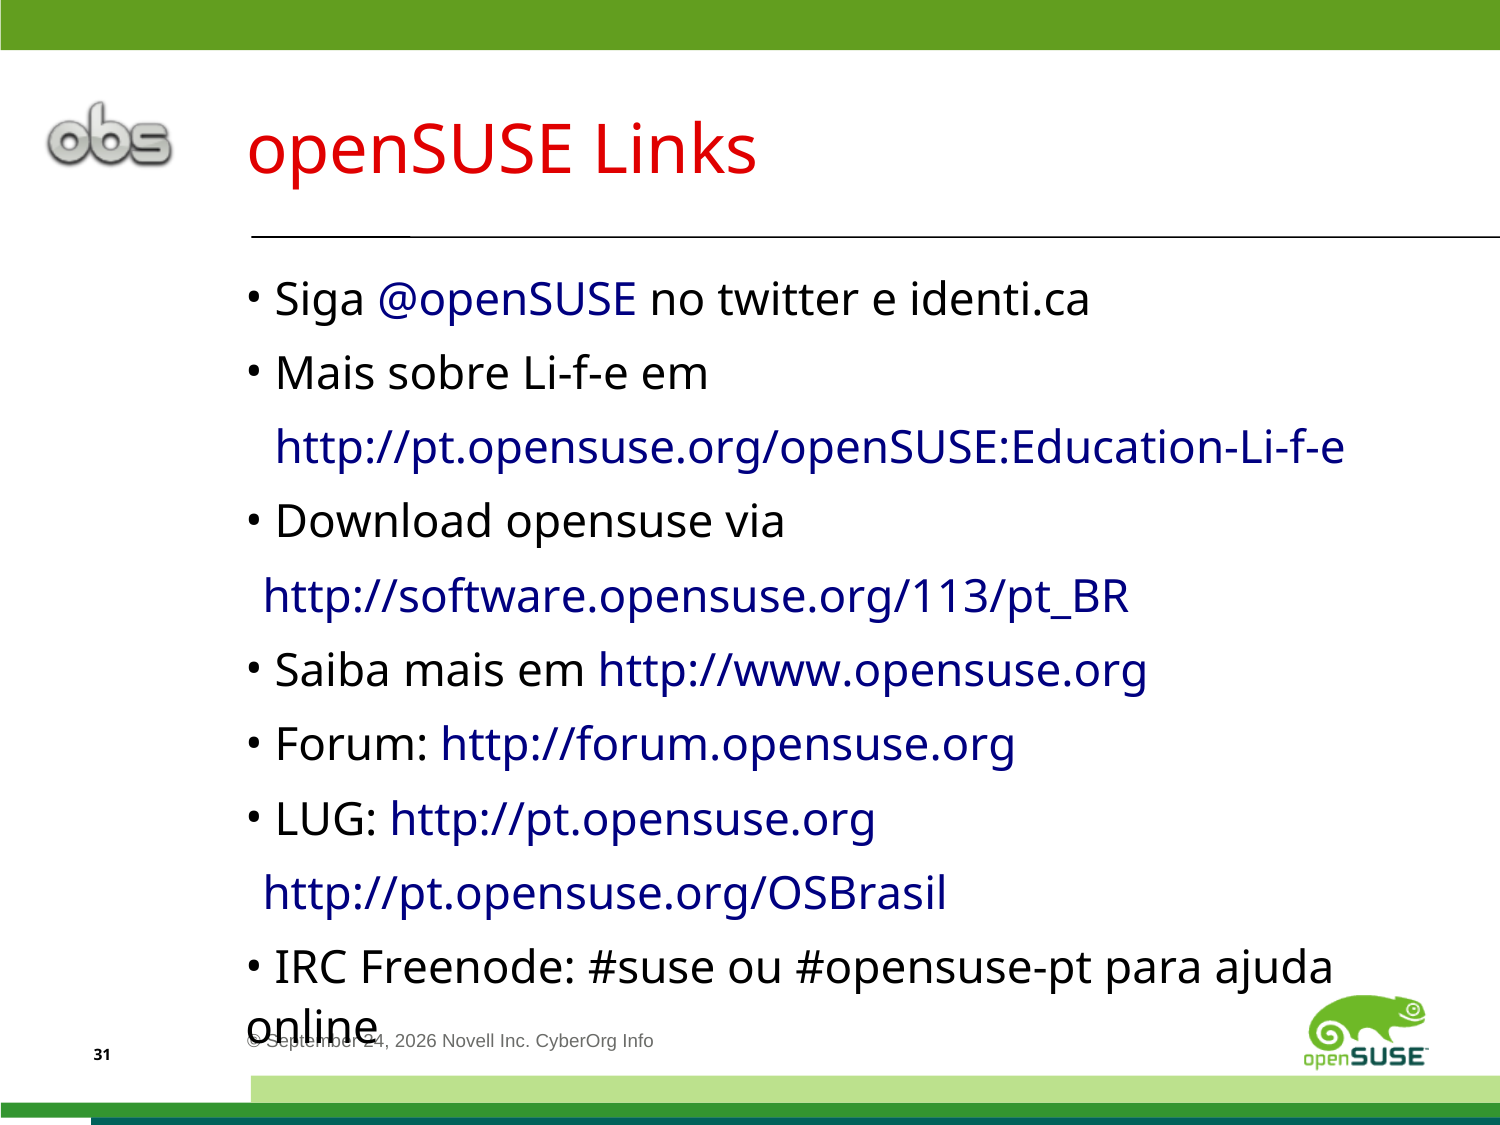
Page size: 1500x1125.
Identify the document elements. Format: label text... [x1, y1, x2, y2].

picture [32, 55, 189, 212]
picture [1304, 1010, 1429, 1071]
list Siga @openSUSE no twitter e identi.ca Mais sobre Li-f-e em http://pt.opensuse.org/openSUSE:Education-Li-f-e Download opensuse via http://software.opensuse.org/113/pt_BR Saiba mais em http://www.opensuse.org Forum: http://forum.opensuse.org LUG: http://pt.opensuse.org http://pt.opensuse.org/OSBrasil IRC Freenode: #suse ou #opensuse-pt para ajuda online [245, 267, 1458, 1010]
title openSUSE Links [246, 68, 1409, 231]
